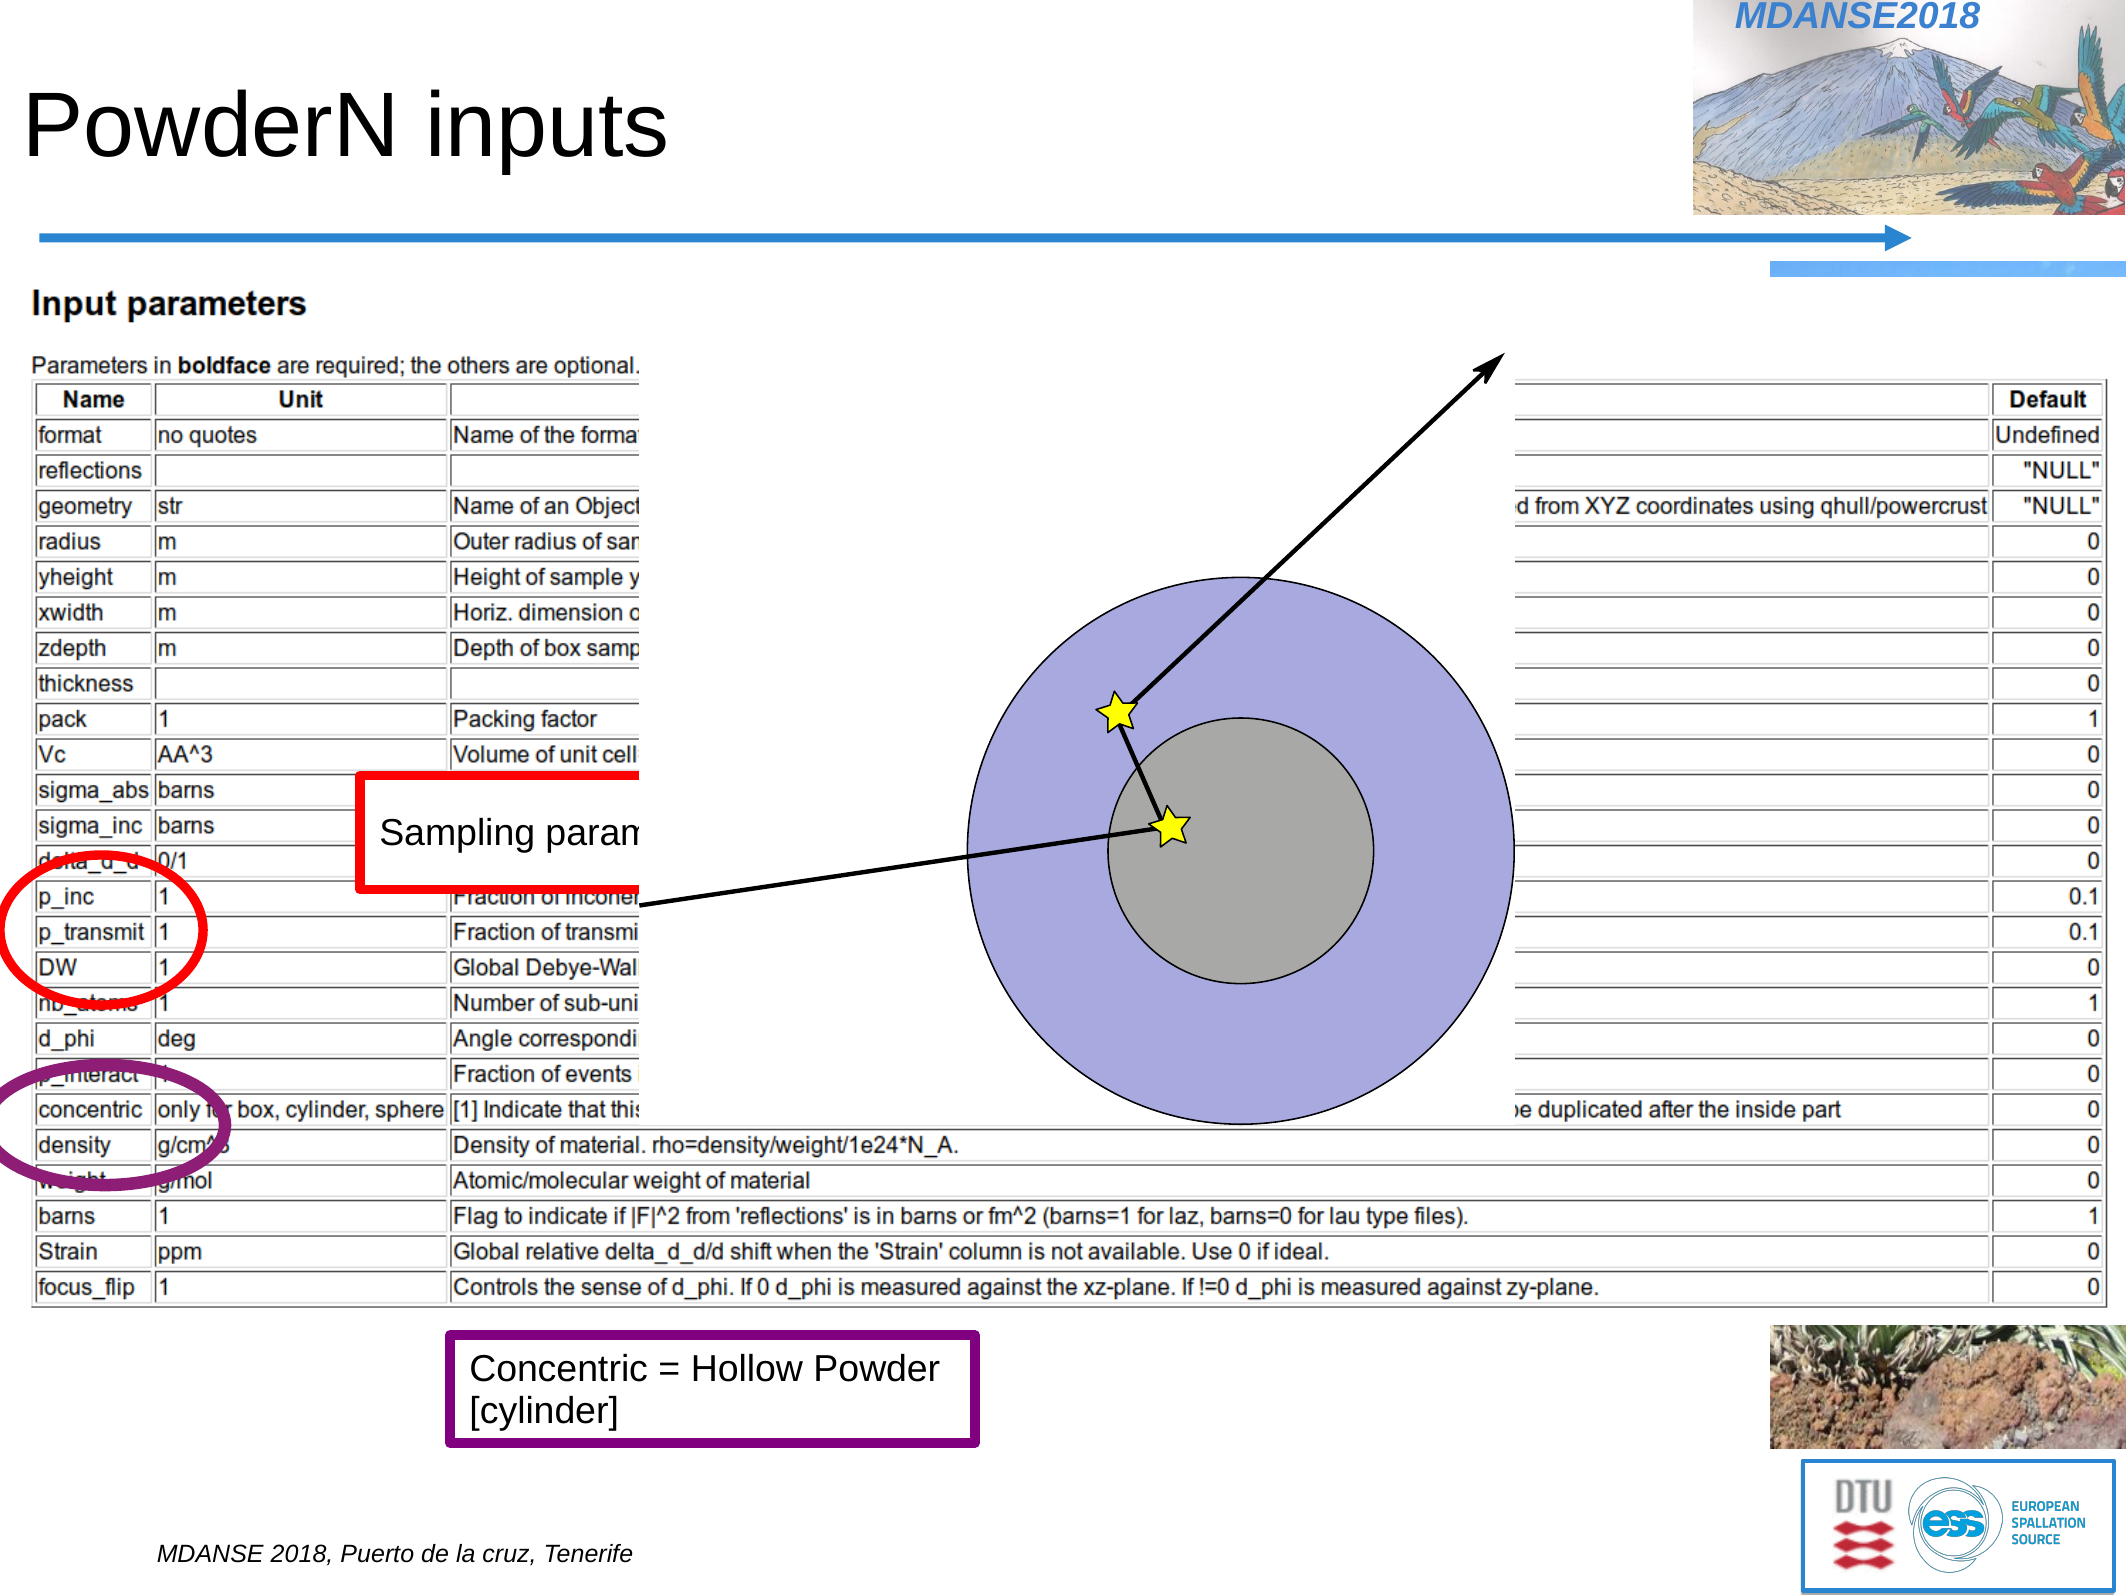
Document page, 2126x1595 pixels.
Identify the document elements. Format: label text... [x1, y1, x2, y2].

picture [6, 860, 198, 1000]
picture [6, 261, 2126, 1449]
title PowderN inputs [22, 40, 1938, 209]
text_box Sampling parameters [360, 775, 638, 890]
picture [1693, 0, 2125, 215]
picture [6, 1072, 218, 1178]
picture [1908, 1477, 2085, 1573]
picture [1832, 1477, 1897, 1573]
text_box Concentric = Hollow Powder [cylinder] [450, 1335, 976, 1444]
